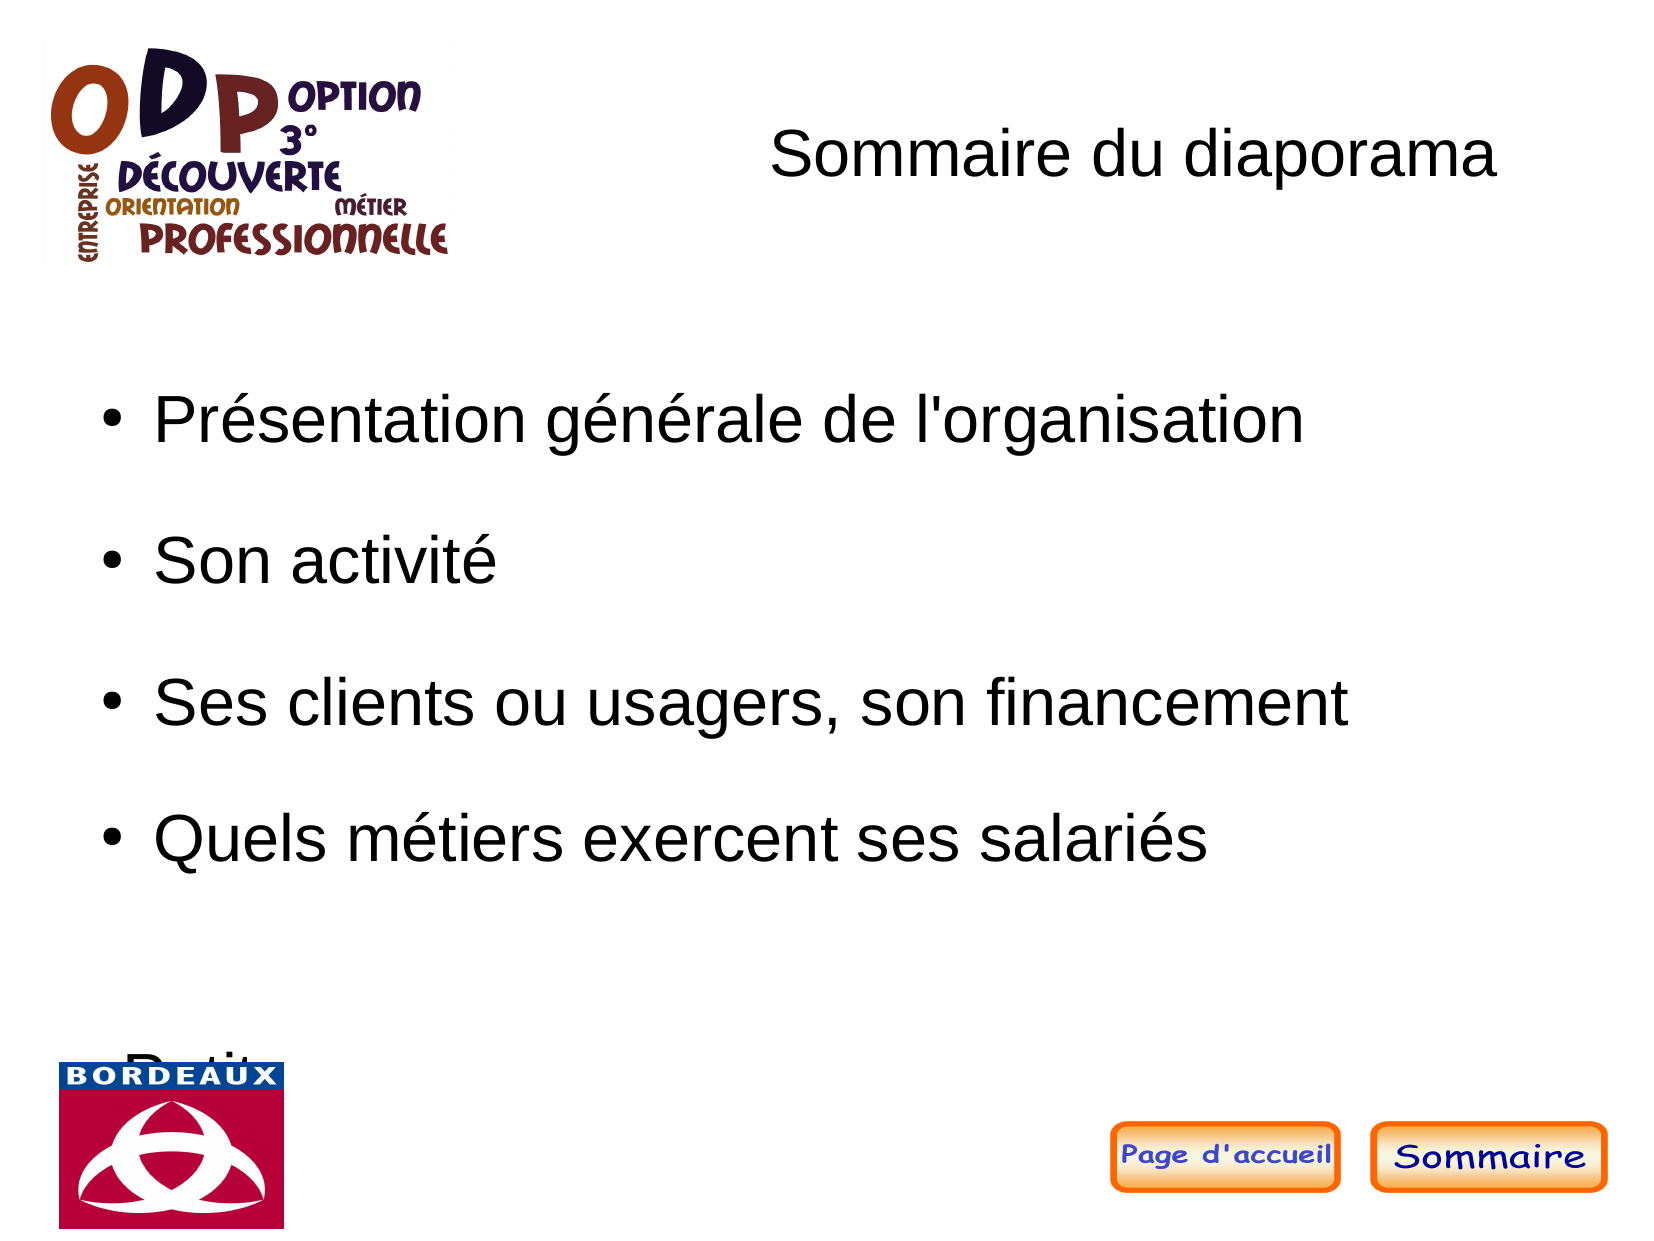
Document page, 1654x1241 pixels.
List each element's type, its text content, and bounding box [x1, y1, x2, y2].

list Présentation générale de l'organisation [82, 381, 1571, 457]
list Quels métiers exercent ses salariés [82, 801, 1571, 880]
list Son activité [82, 523, 1571, 599]
list Ses clients ou usagers, son financement [82, 665, 1571, 741]
picture [59, 1062, 284, 1229]
picture [43, 41, 455, 266]
text_box Petit logo [82, 1032, 296, 1197]
picture [1110, 1121, 1341, 1193]
picture [1370, 1121, 1608, 1193]
title Sommaire du diaporama [637, 49, 1630, 257]
